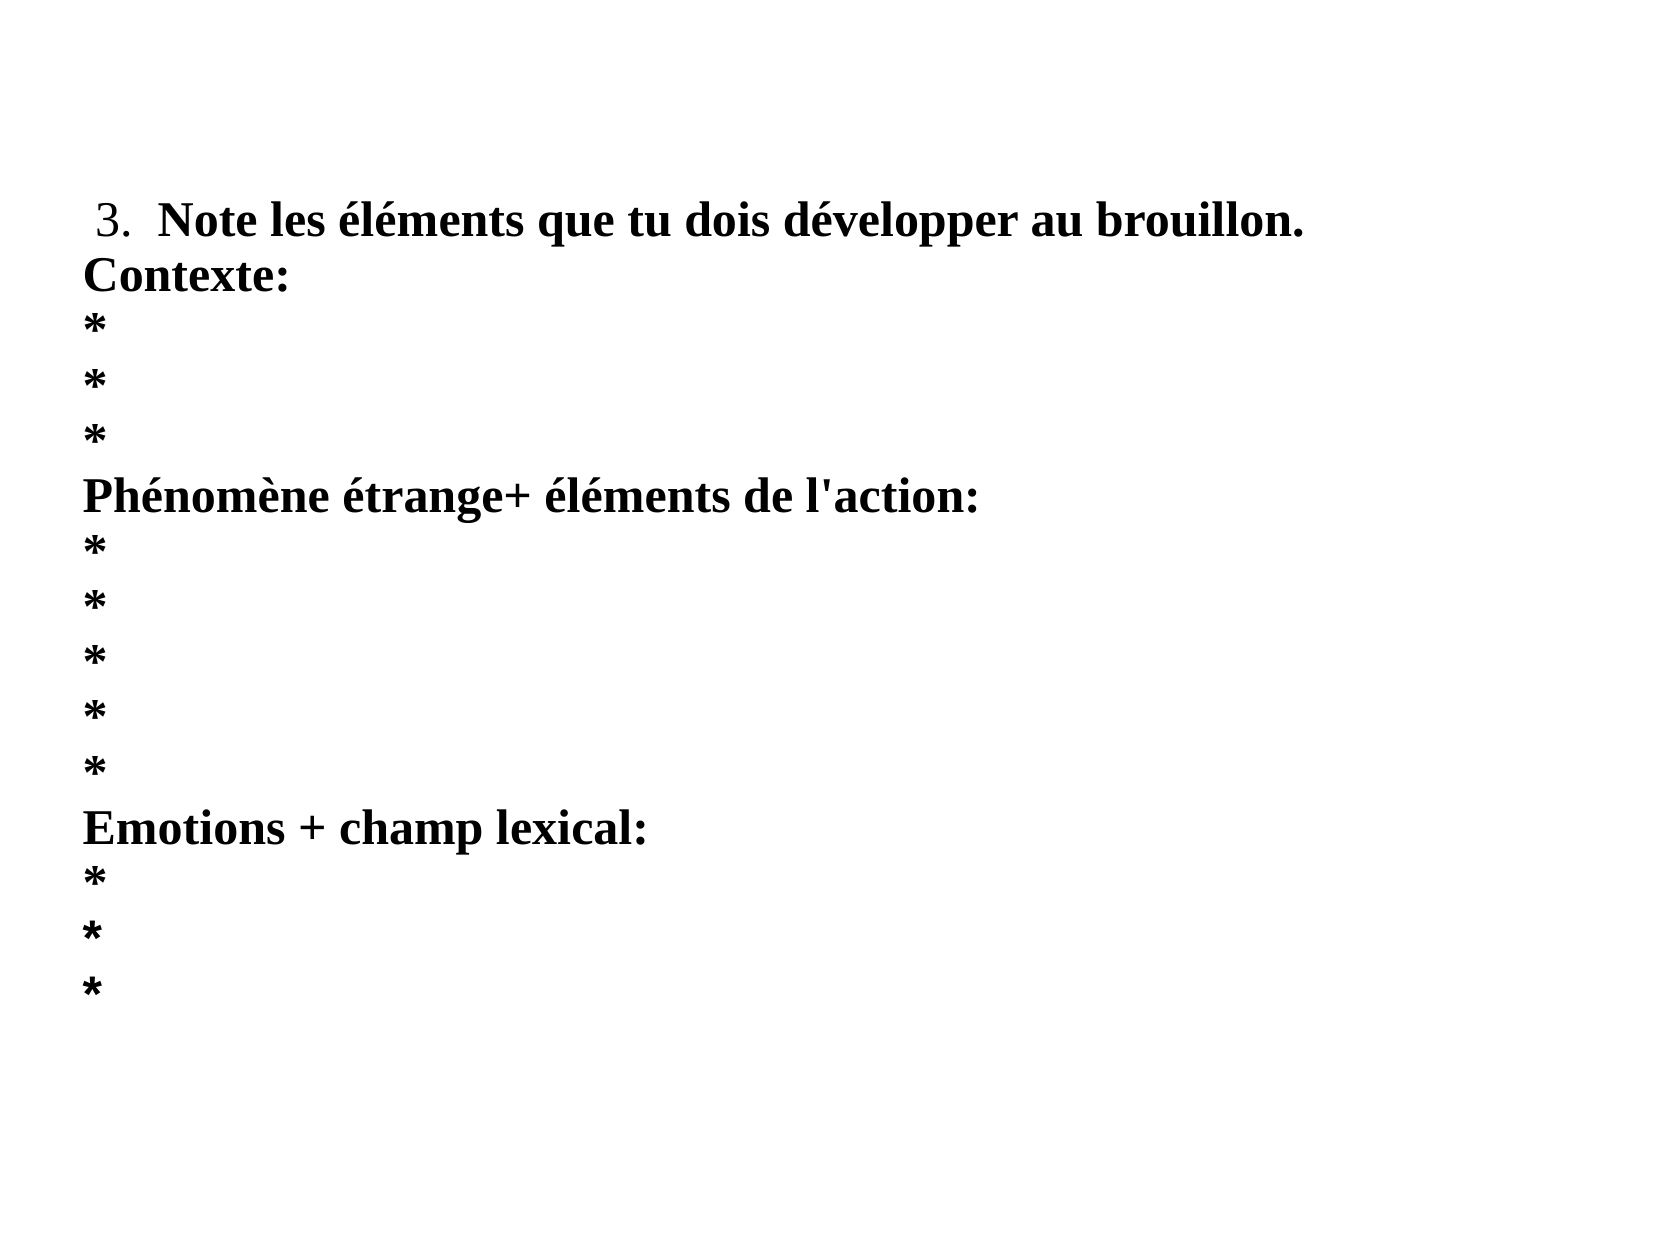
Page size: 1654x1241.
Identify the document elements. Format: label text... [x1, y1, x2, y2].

subtitle 3. Note les éléments que tu dois développer au brouillon. Contexte: * * * Phénomène étrange+ éléments de l'action: * * * * * Emotions + champ lexical: * * * [82, 49, 1571, 1109]
